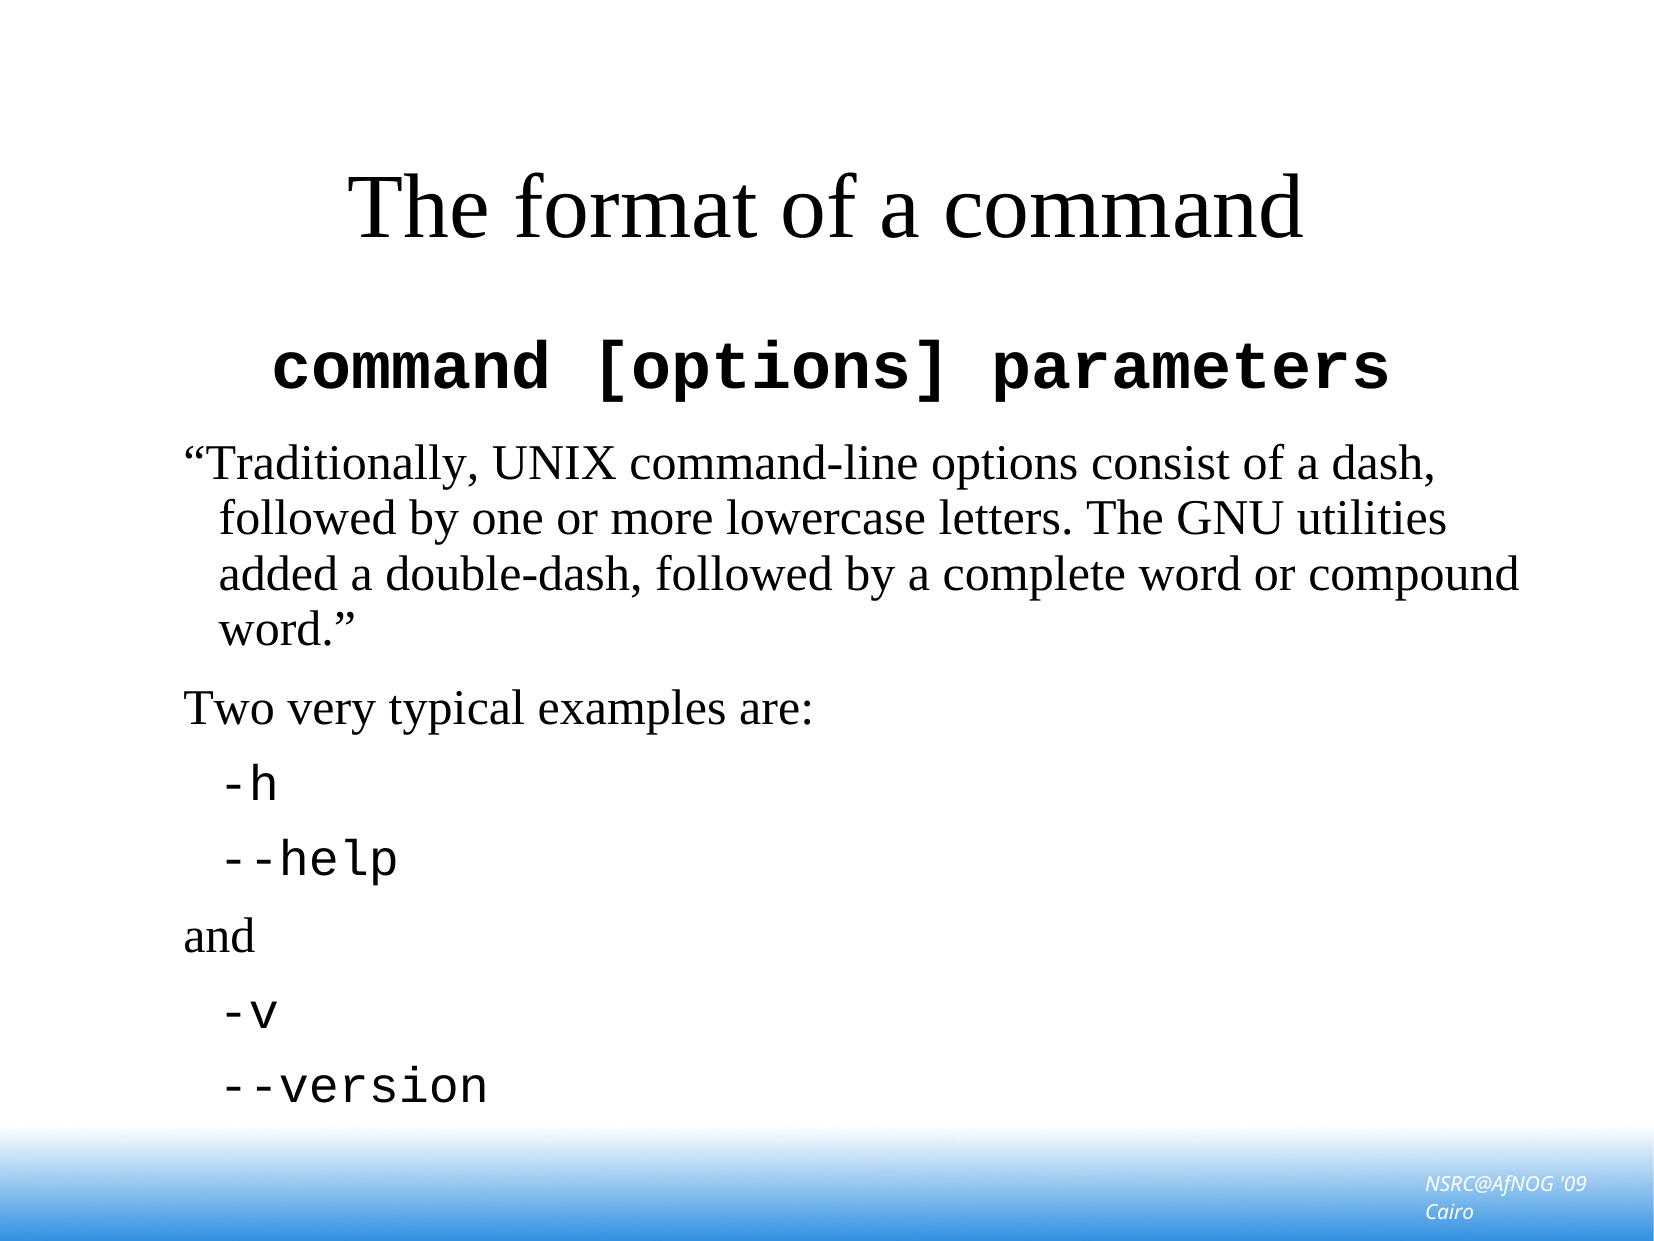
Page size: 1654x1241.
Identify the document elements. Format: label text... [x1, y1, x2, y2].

title The format of a command [121, 102, 1534, 310]
picture [0, 1124, 1654, 1241]
list command [options] parameters “Traditionally, UNIX command-line options consist of a dash, followed by one or more lowercase letters. The GNU utilities added a double-dash, followed by a complete word or compound word.” Two very typical examples are: -h --help and -v --version [112, 332, 1534, 1121]
